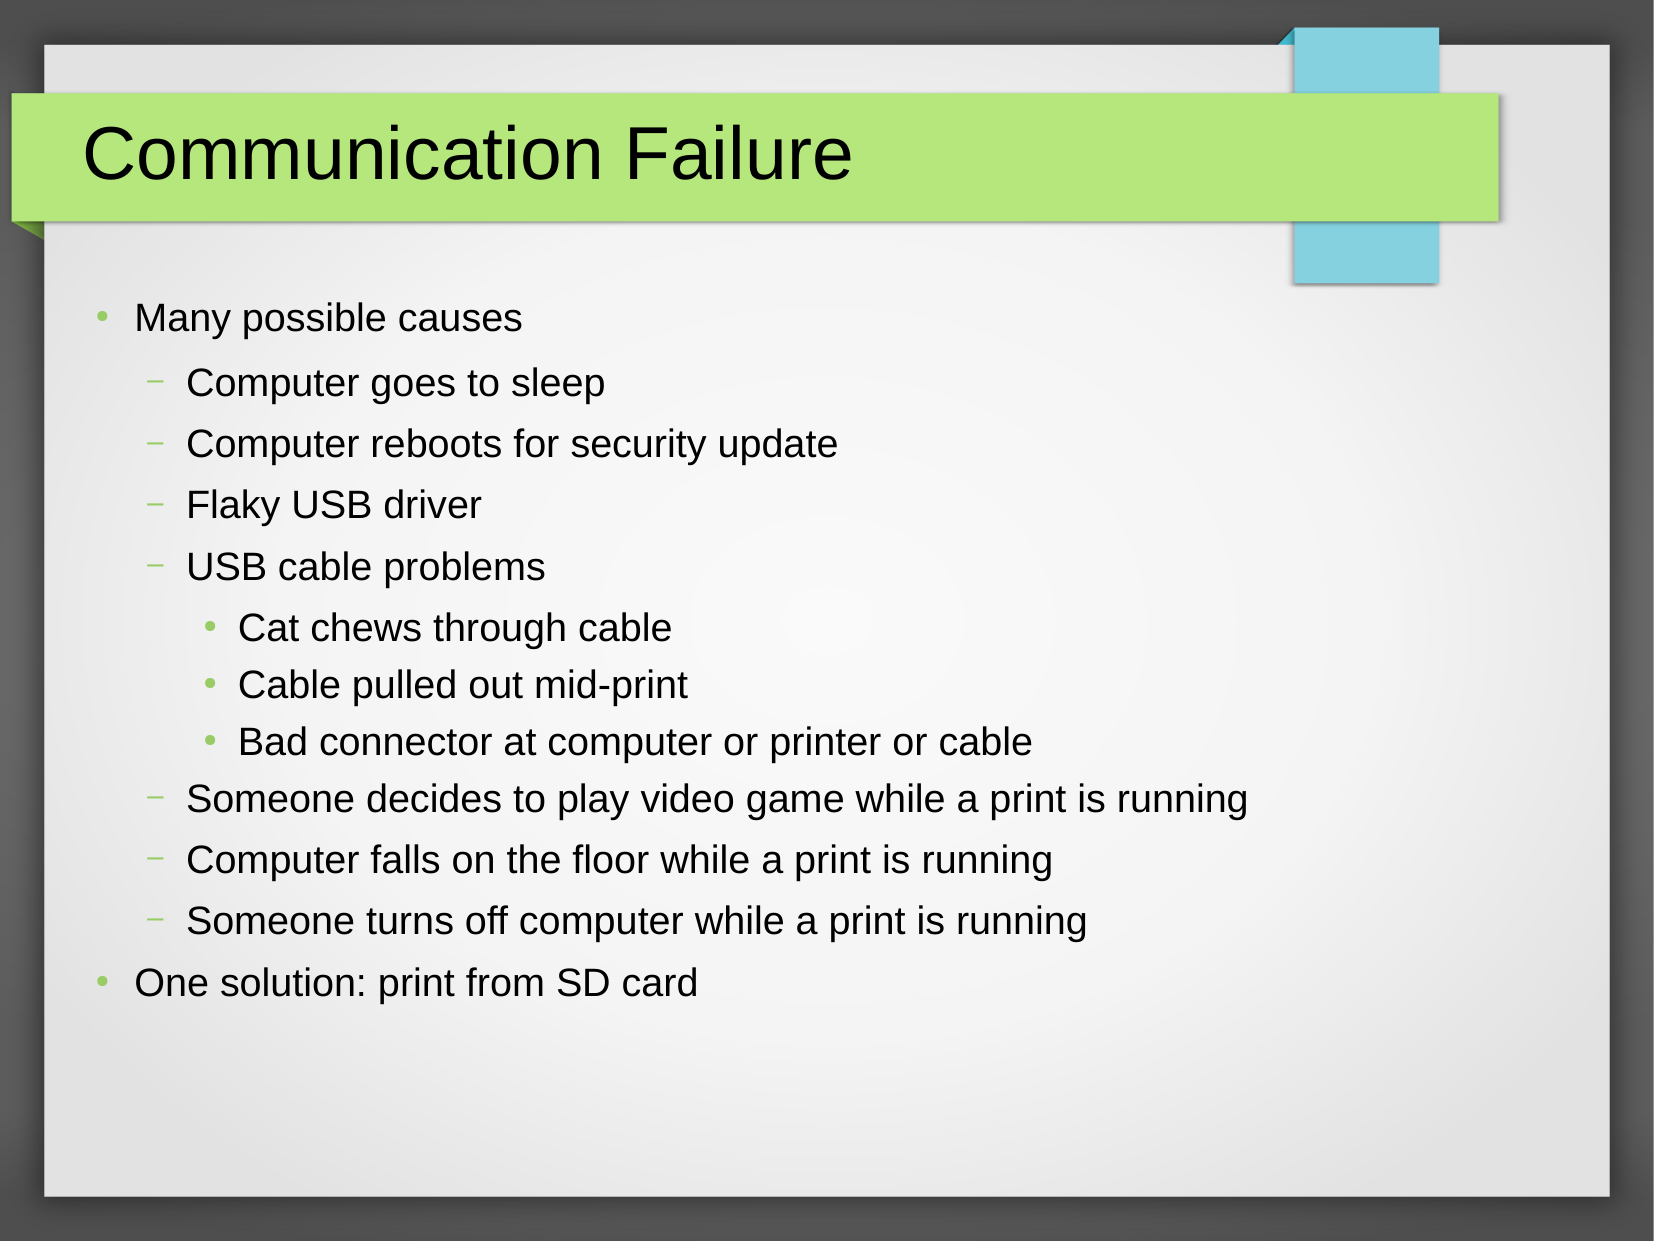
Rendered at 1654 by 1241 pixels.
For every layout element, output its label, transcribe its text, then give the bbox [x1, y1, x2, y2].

picture [0, 0, 1654, 1241]
list Many possible causes Computer goes to sleep Computer reboots for security update Flaky USB driver USB cable problems Cat chews through cable Cable pulled out mid-print Bad connector at computer or printer or cable Someone decides to play video game while a print is running Computer falls on the floor while a print is running Someone turns off computer while a print is running One solution: print from SD card [82, 295, 1571, 1015]
title Communication Failure [82, 94, 1264, 213]
